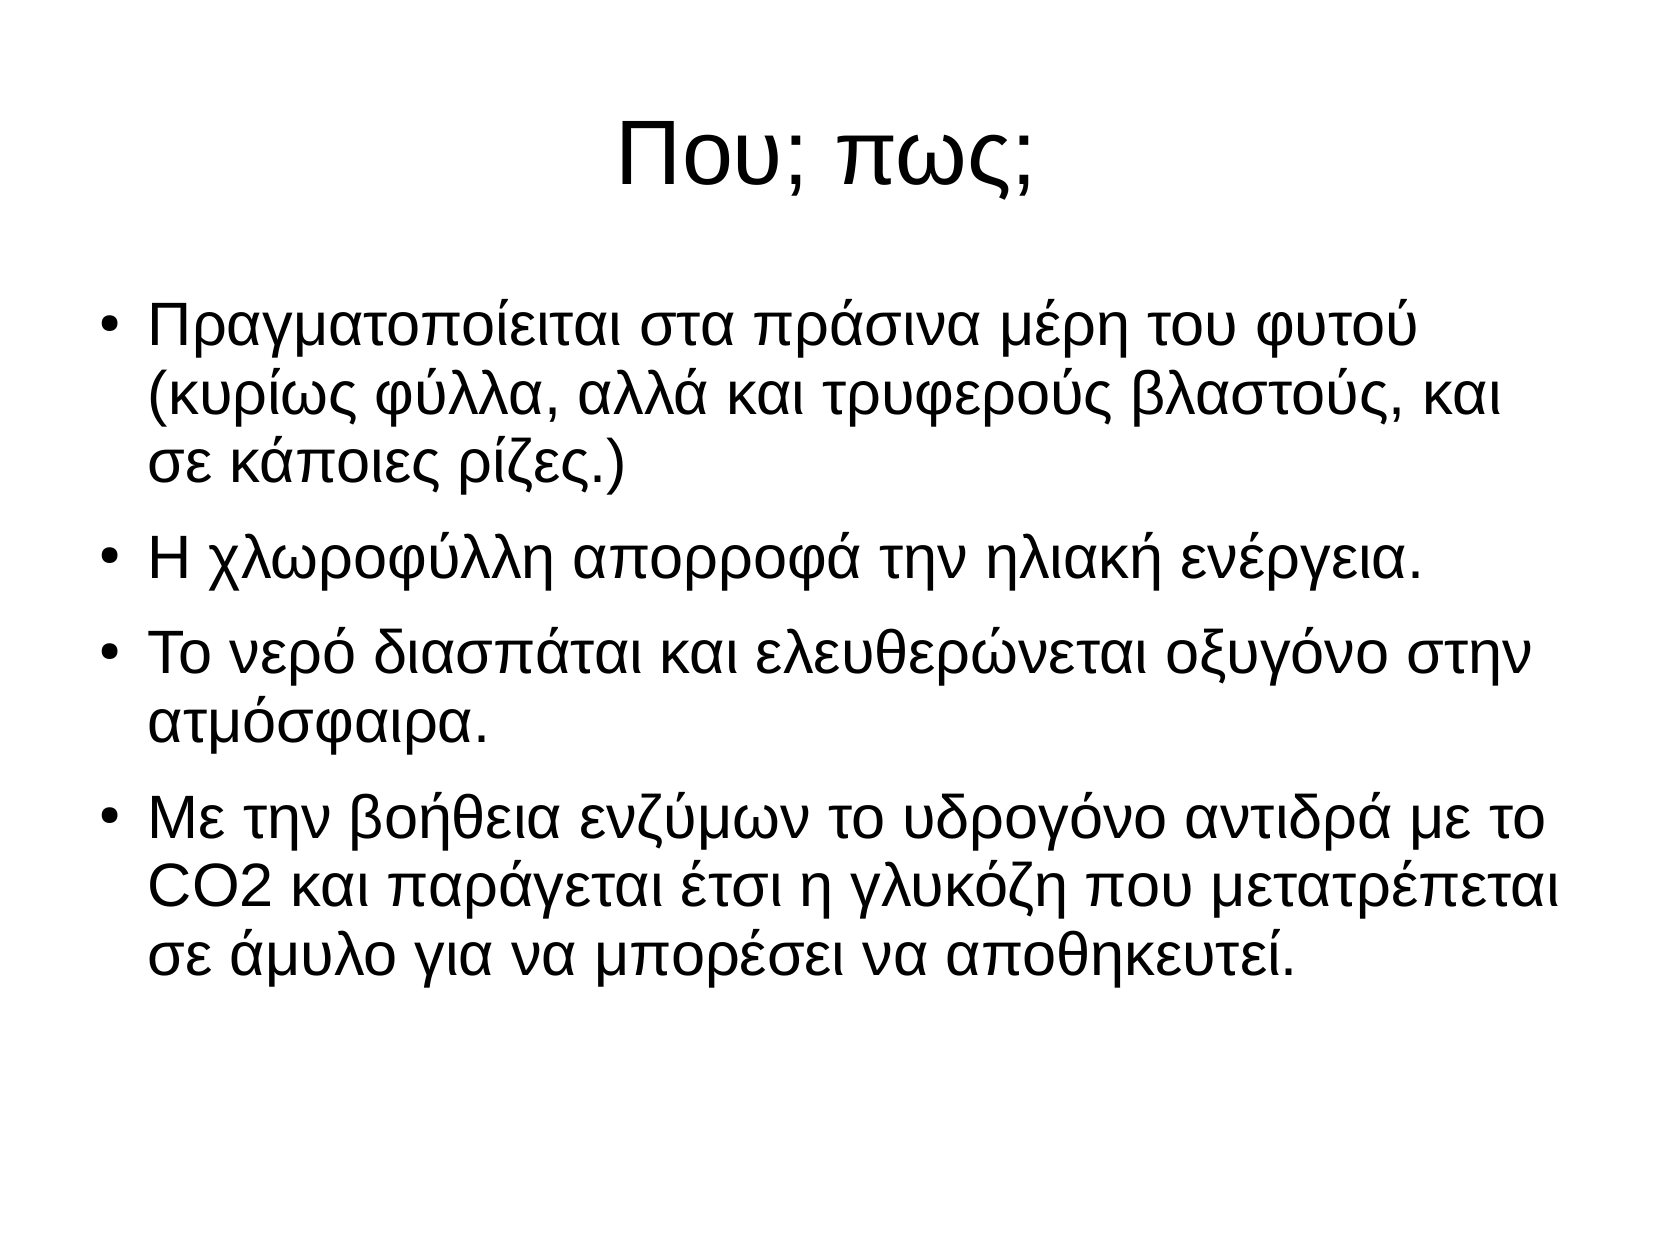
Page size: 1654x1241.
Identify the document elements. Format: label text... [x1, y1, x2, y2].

list Πραγματοποίειται στα πράσινα μέρη του φυτού (κυρίως φύλλα, αλλά και τρυφερούς βλαστούς, και σε κάποιες ρίζες.) Η χλωροφύλλη απορροφά την ηλιακή ενέργεια. Το νερό διασπάται και ελευθερώνεται οξυγόνο στην ατμόσφαιρα. Με την βοήθεια ενζύμων το υδρογόνο αντιδρά με το CO2 και παράγεται έτσι η γλυκόζη που μετατρέπεται σε άμυλο για να μπορέσει να αποθηκευτεί. [82, 290, 1571, 1010]
title Που; πως; [82, 49, 1571, 257]
